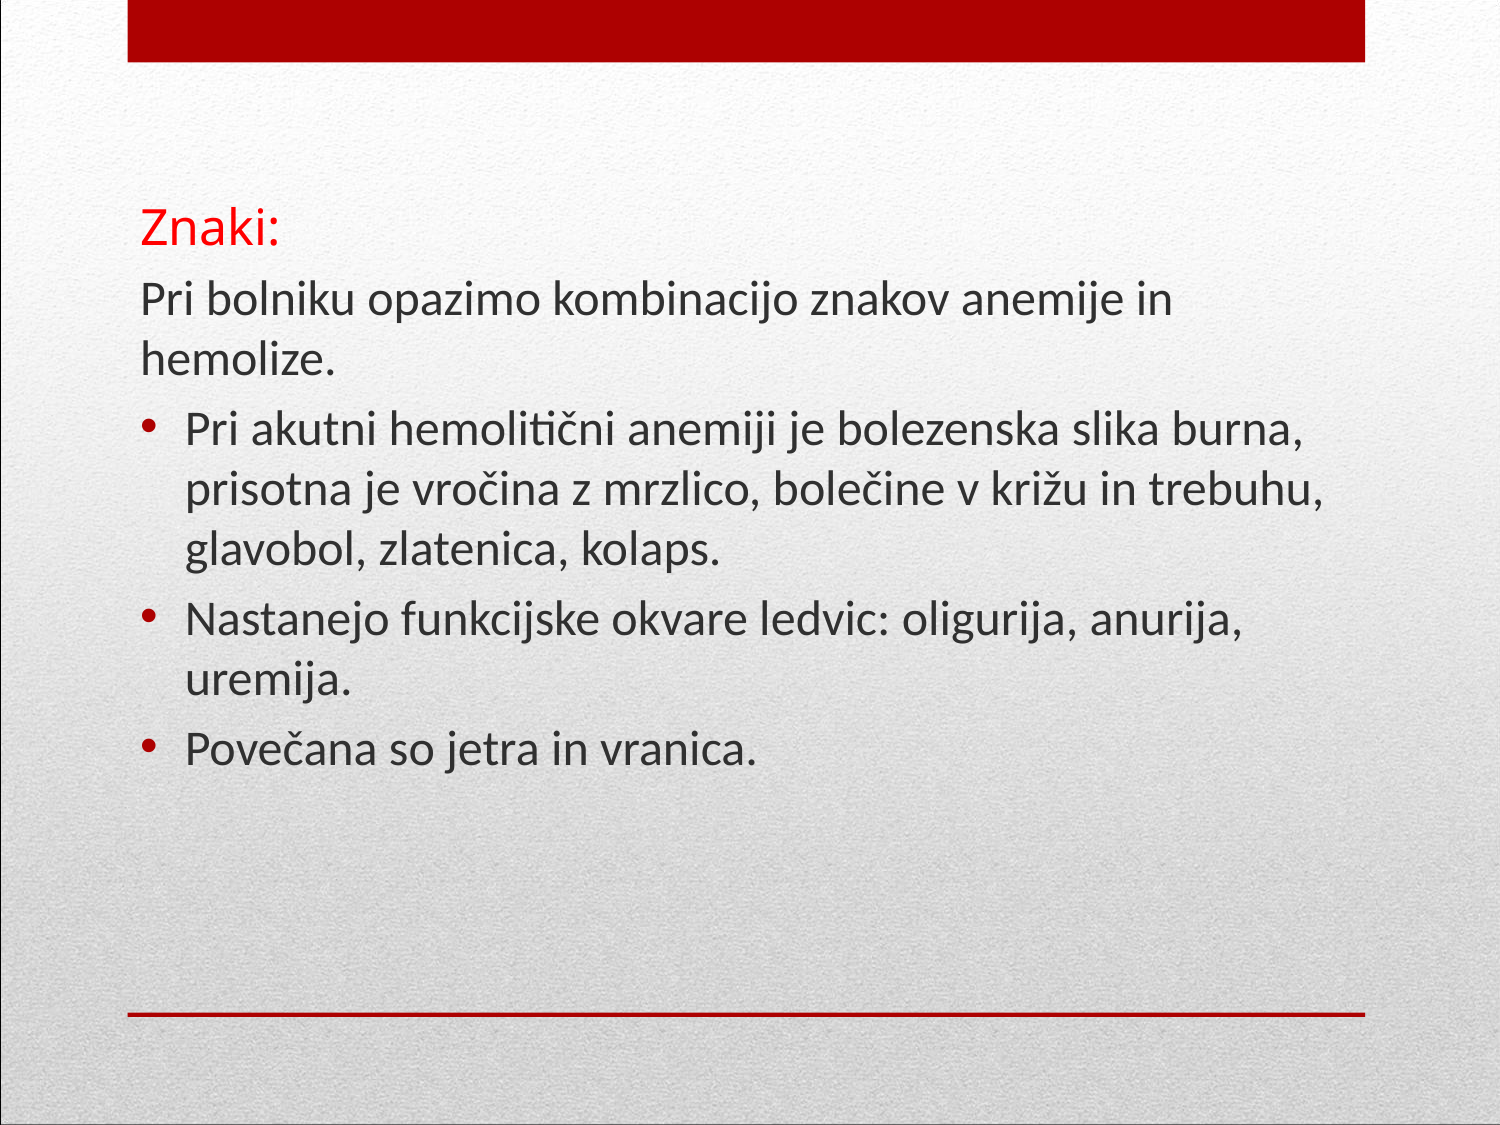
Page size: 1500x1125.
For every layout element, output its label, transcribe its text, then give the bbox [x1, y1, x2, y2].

list Znaki: Pri bolniku opazimo kombinacijo znakov anemije in hemolize. Pri akutni hemolitični anemiji je bolezenska slika burna, prisotna je vročina z mrzlico, bolečine v križu in trebuhu, glavobol, zlatenica, kolaps. Nastanejo funkcijske okvare ledvic: oligurija, anurija, uremija. Povečana so jetra in vranica. [125, 112, 1363, 858]
picture [0, 0, 1500, 1125]
